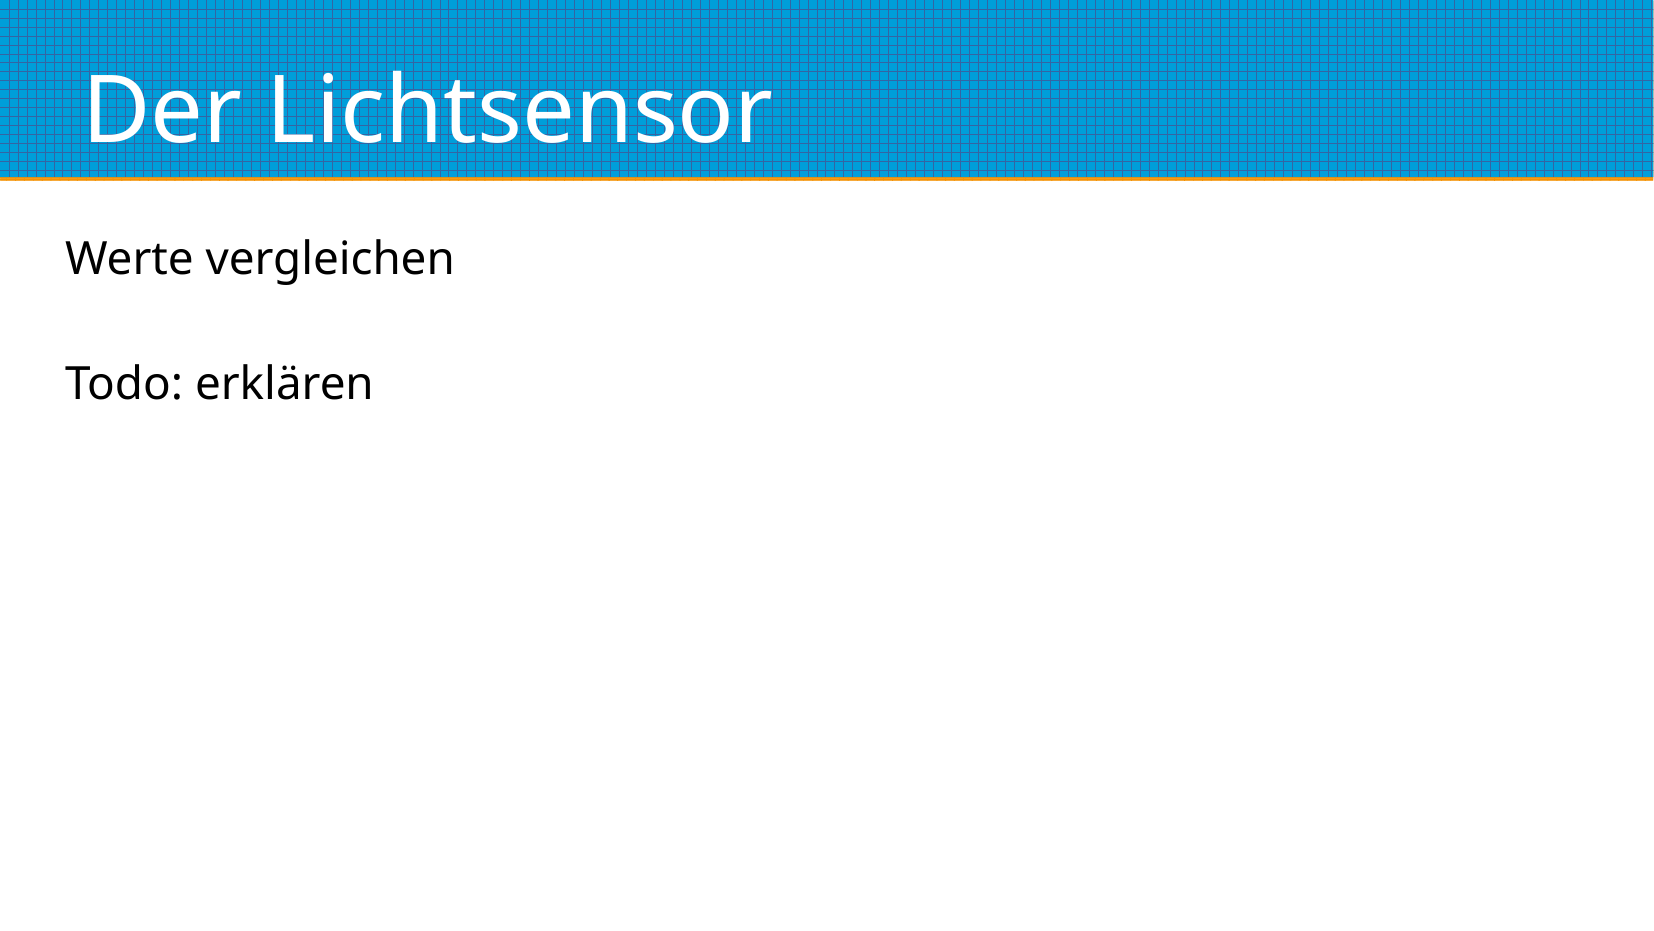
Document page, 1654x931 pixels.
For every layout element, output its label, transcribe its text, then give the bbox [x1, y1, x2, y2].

text_box Werte vergleichen Todo: erklären [59, 219, 1388, 811]
title Der Lichtsensor [82, 14, 1571, 171]
